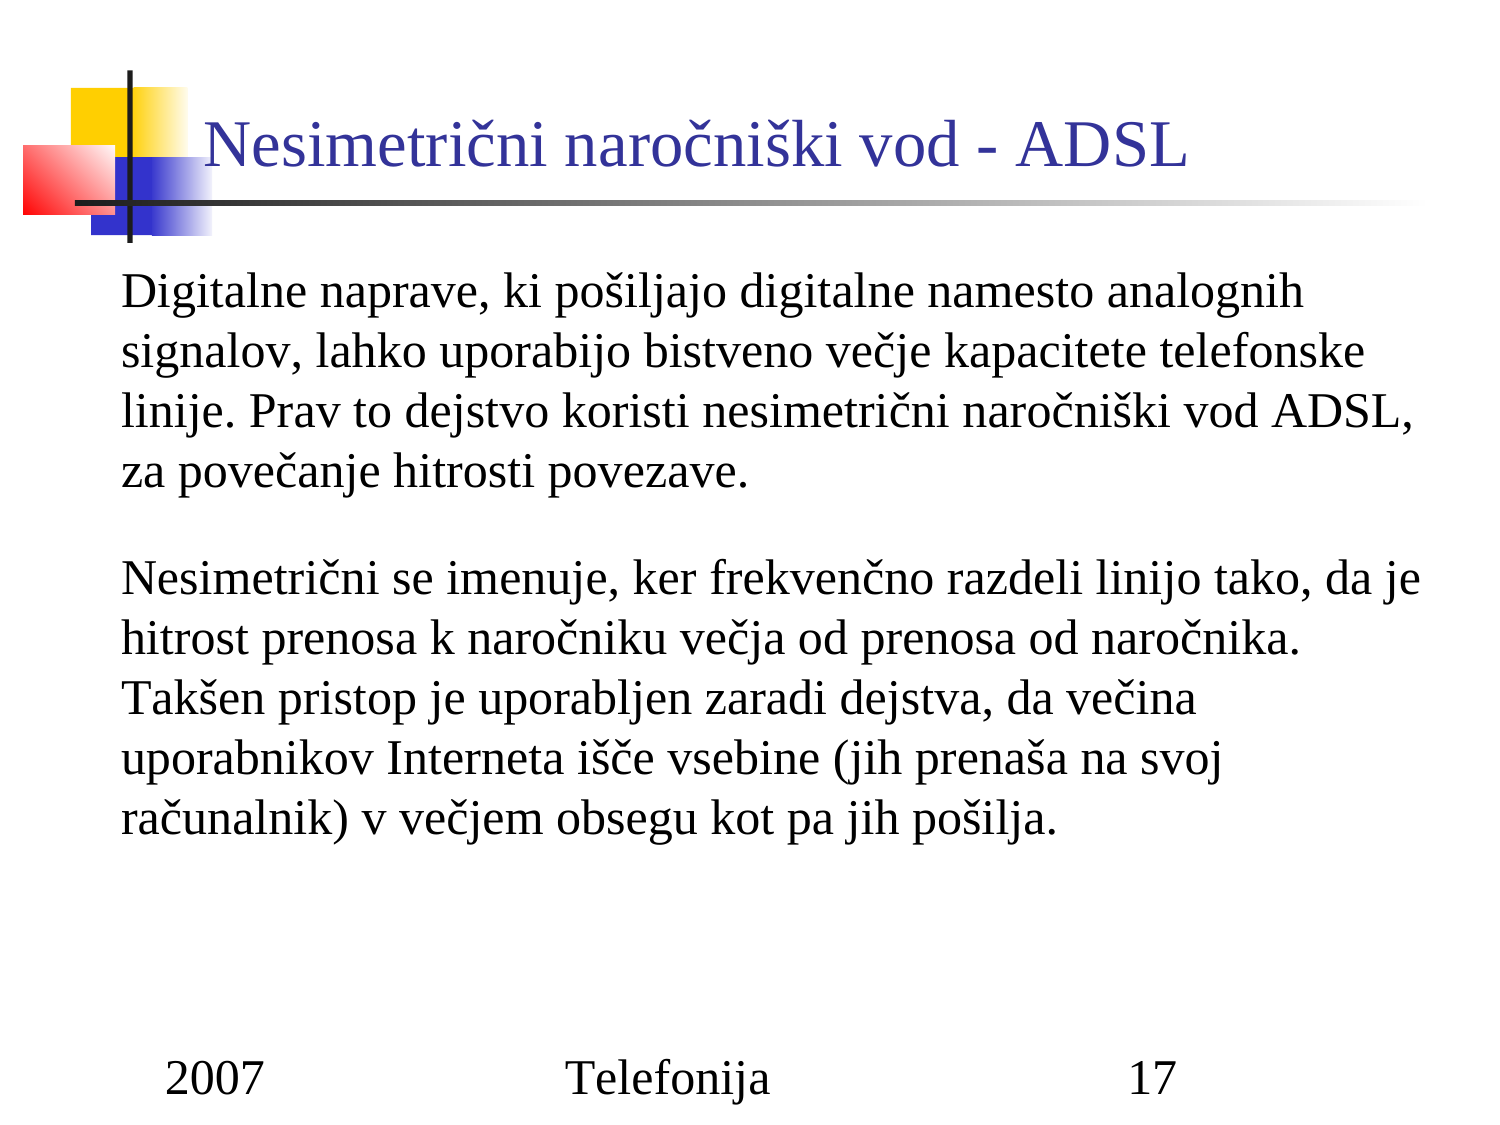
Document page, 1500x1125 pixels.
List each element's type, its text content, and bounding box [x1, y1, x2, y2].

title Nesimetrični naročniški vod - ADSL [188, 92, 1468, 188]
list Digitalne naprave, ki pošiljajo digitalne namesto analognih signalov, lahko uporabijo bistveno večje kapacitete telefonske linije. Prav to dejstvo koristi nesimetrični naročniški vod ADSL, za povečanje hitrosti povezave. Nesimetrični se imenuje, ker frekvenčno razdeli linijo tako, da je hitrost prenosa k naročniku večja od prenosa od naročnika. Takšen pristop je uporabljen zaradi dejstva, da večina uporabnikov Interneta išče vsebine (jih prenaša na svoj računalnik) v večjem obsegu kot pa jih pošilja. [50, 249, 1469, 1007]
